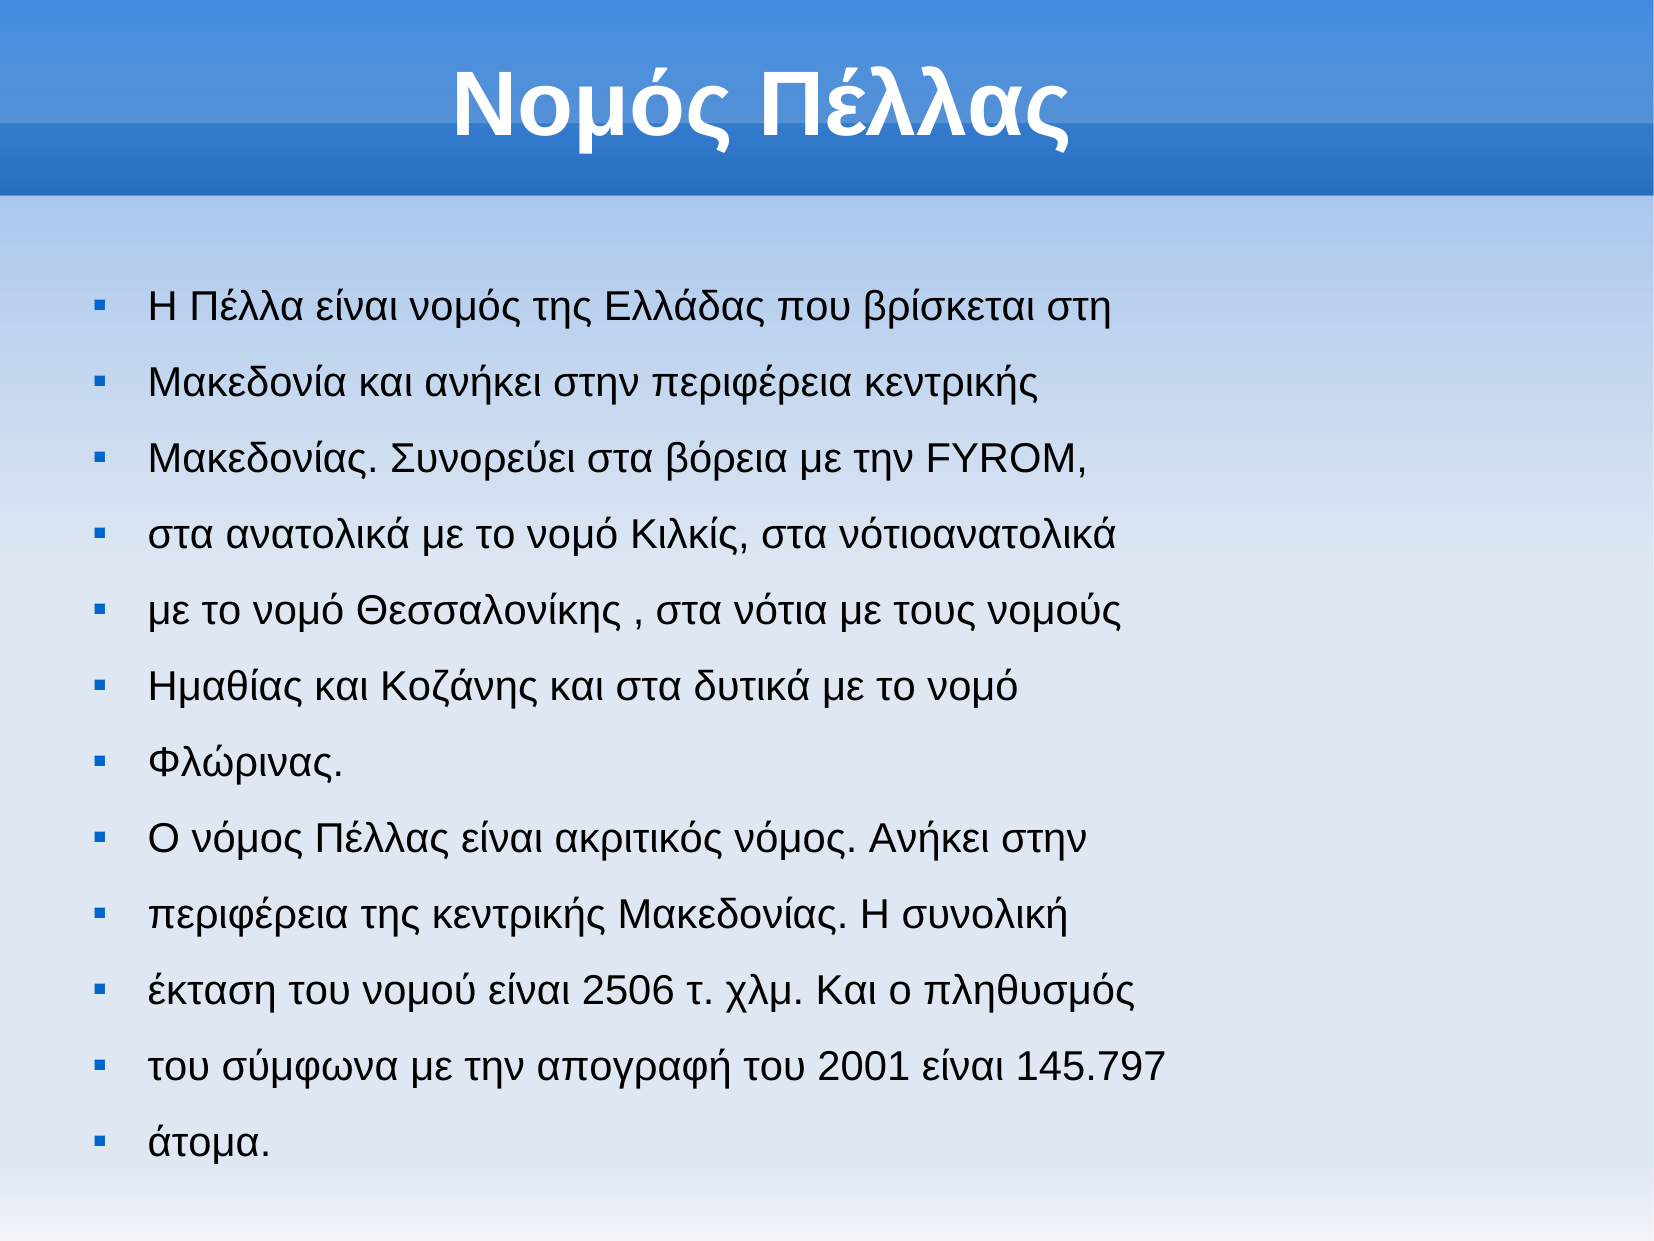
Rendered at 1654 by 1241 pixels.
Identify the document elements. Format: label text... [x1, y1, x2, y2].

list Η Πέλλα είναι νομός της Ελλάδας που βρίσκεται στη Μακεδονία και ανήκει στην περιφέρεια κεντρικής Μακεδονίας. Συνορεύει στα βόρεια με την FYROM, στα ανατολικά με το νομό Κιλκίς, στα νότιoανατολικά με το νομό Θεσσαλονίκης , στα νότια με τoυς νομoύς Ημαθίας και Κοζάνης και στα δυτικά με το νομό Φλώρινας. Ο νόμος Πέλλας είναι ακριτικός νόμος. Ανήκει στην περιφέρεια της κεντρικής Μακεδονίας. Η συνολική έκταση του νομού είναι 2506 τ. χλμ. Και ο πληθυσμός του σύμφωνα με την απογραφή του 2001 είναι 145.797 άτομα. [76, 206, 1565, 1166]
picture [0, 0, 1654, 1241]
title Νομός Πέλλας [17, 0, 1506, 208]
